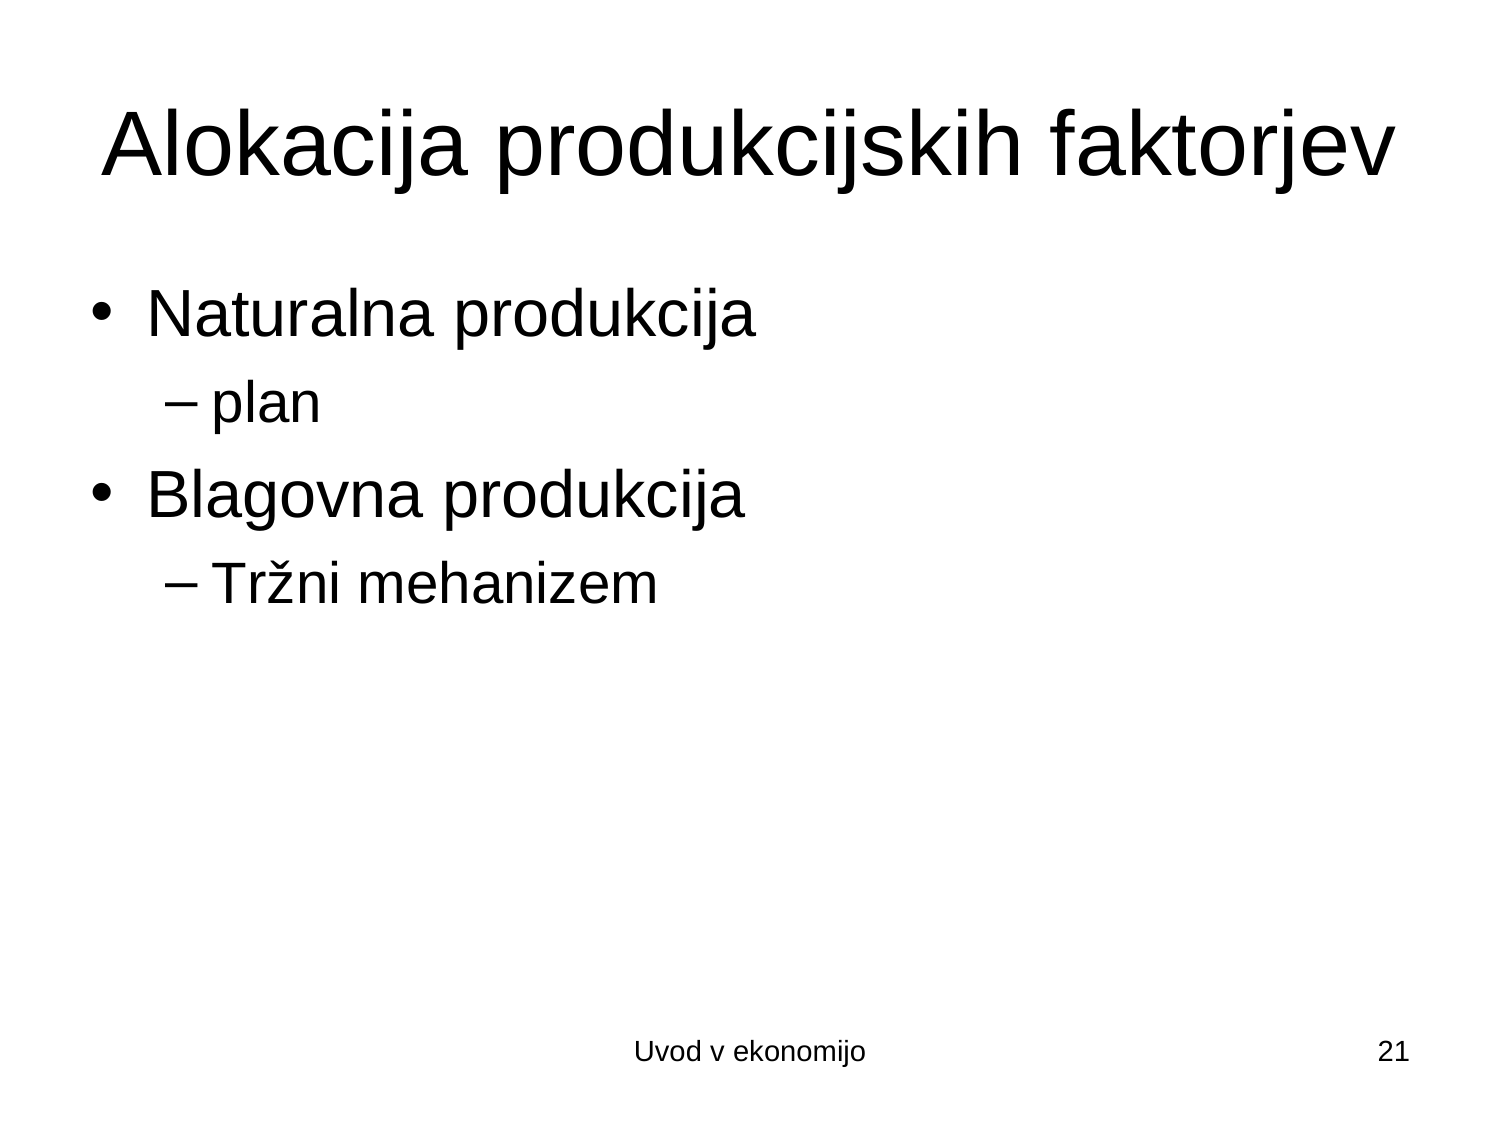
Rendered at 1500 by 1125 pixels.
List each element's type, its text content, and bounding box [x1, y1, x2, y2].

list Naturalna produkcija plan Blagovna produkcija Tržni mehanizem [75, 262, 1426, 1006]
title Alokacija produkcijskih faktorjev [75, 45, 1426, 233]
text_box <number> [1074, 1024, 1426, 1103]
text_box Uvod v ekonomijo [512, 1024, 988, 1103]
